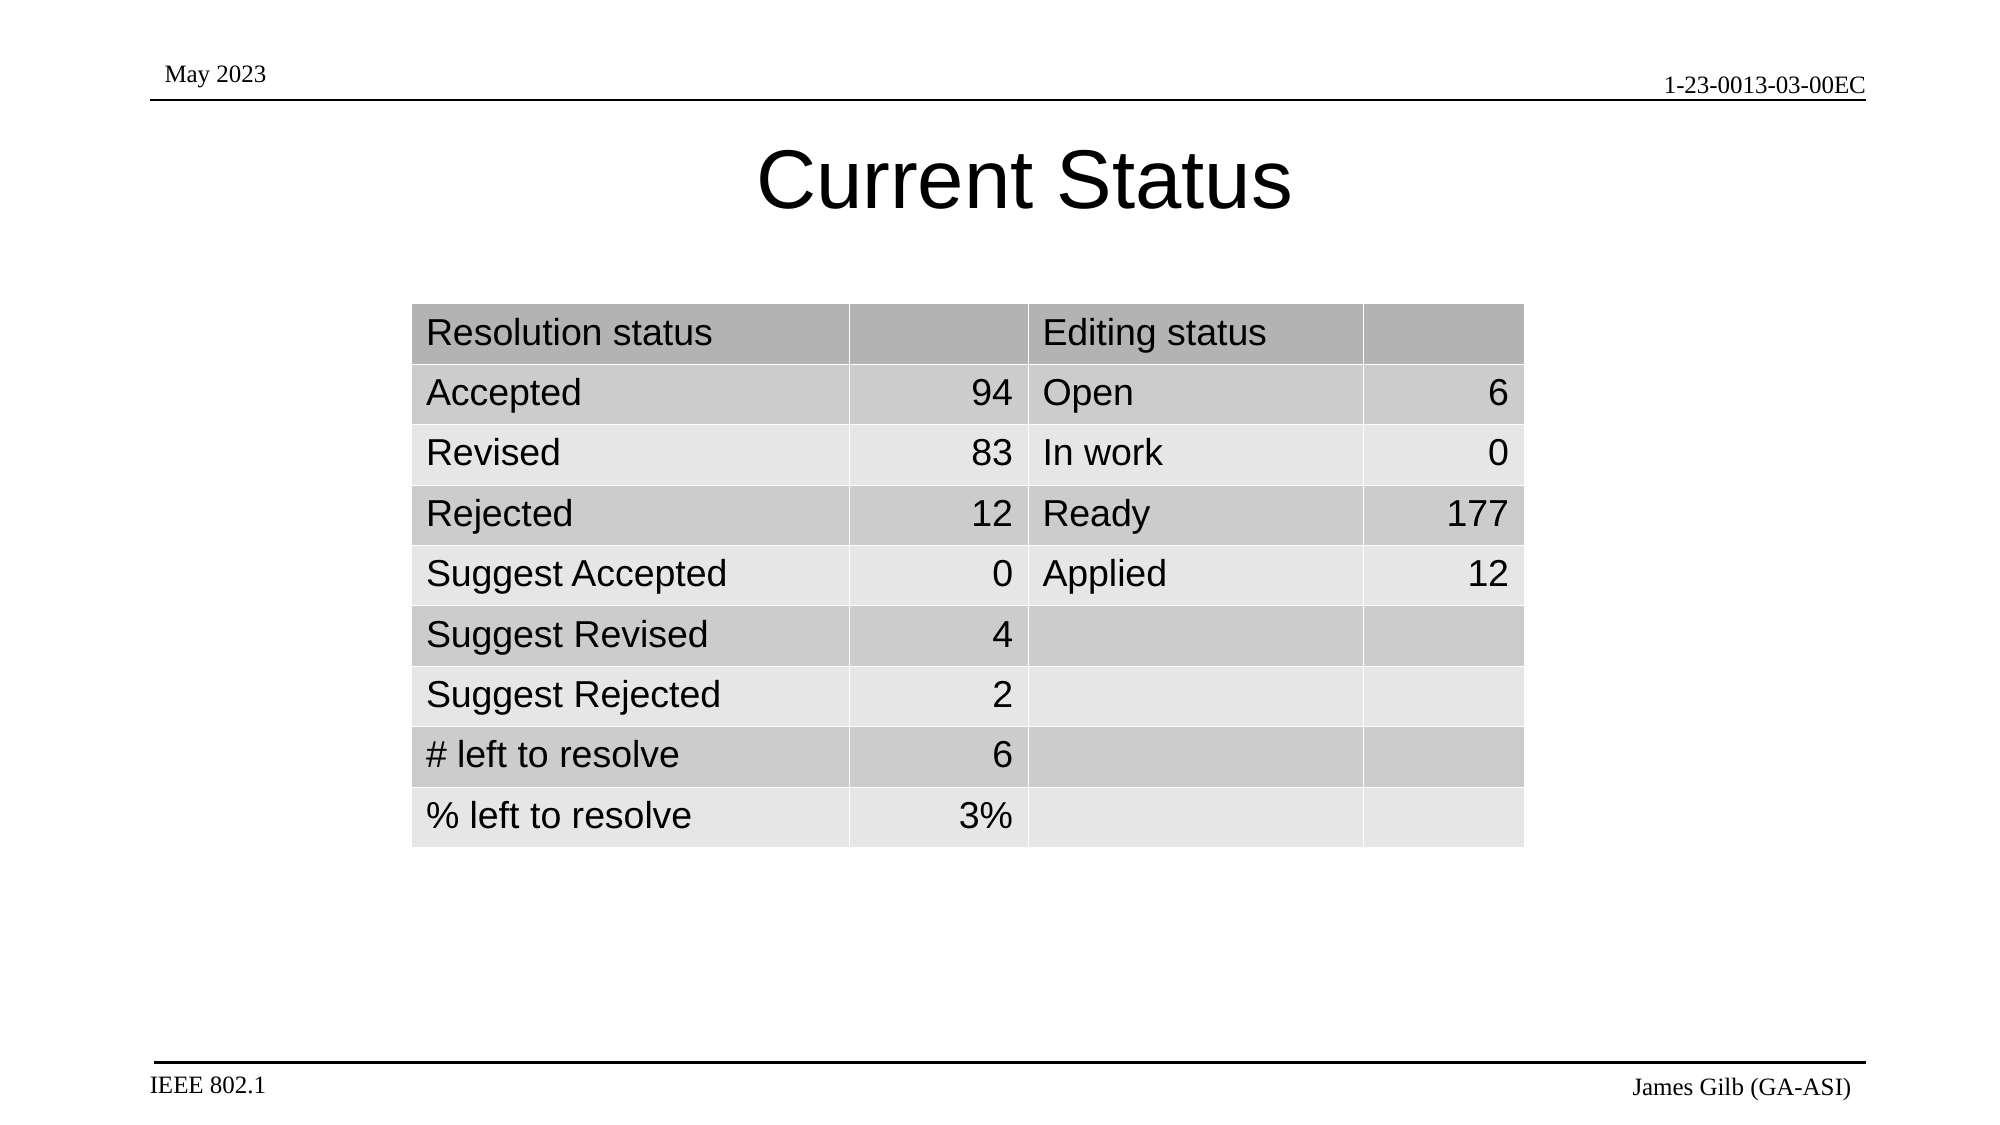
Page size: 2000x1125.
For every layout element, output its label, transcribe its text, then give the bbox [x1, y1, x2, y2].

table_cell Rejected [412, 486, 849, 545]
table_cell [1364, 667, 1524, 726]
table_cell # left to resolve [412, 727, 849, 787]
table_cell [1029, 727, 1363, 787]
table_cell 6 [850, 727, 1028, 787]
table_header Resolution status [412, 304, 849, 364]
table_cell 2 [850, 667, 1028, 726]
table_cell Accepted [412, 365, 849, 424]
table_cell 83 [850, 425, 1028, 485]
table_cell % left to resolve [412, 788, 849, 847]
table_cell Revised [412, 425, 849, 485]
table_cell 94 [850, 365, 1028, 424]
table_cell 6 [1364, 365, 1524, 424]
table_cell 4 [850, 606, 1028, 666]
title Current Status [149, 112, 1900, 238]
table_cell 0 [1364, 425, 1524, 485]
table_cell 12 [1364, 546, 1524, 605]
table_header Editing status [1029, 304, 1363, 364]
table_cell In work [1029, 425, 1363, 485]
table_cell [1364, 606, 1524, 666]
table_header [850, 304, 1028, 364]
table_cell Suggest Accepted [412, 546, 849, 605]
table_cell Suggest Rejected [412, 667, 849, 726]
table_cell [1364, 788, 1524, 847]
table_cell [1029, 667, 1363, 726]
table_header [1364, 304, 1524, 364]
table_cell Applied [1029, 546, 1363, 605]
table_cell [1364, 727, 1524, 787]
table_cell [1029, 788, 1363, 847]
table_cell 12 [850, 486, 1028, 545]
table_cell 177 [1364, 486, 1524, 545]
table_cell Suggest Revised [412, 606, 849, 666]
table_cell 3% [850, 788, 1028, 847]
table_cell Ready [1029, 486, 1363, 545]
table_cell Open [1029, 365, 1363, 424]
table_cell 0 [850, 546, 1028, 605]
table_cell [1029, 606, 1363, 666]
